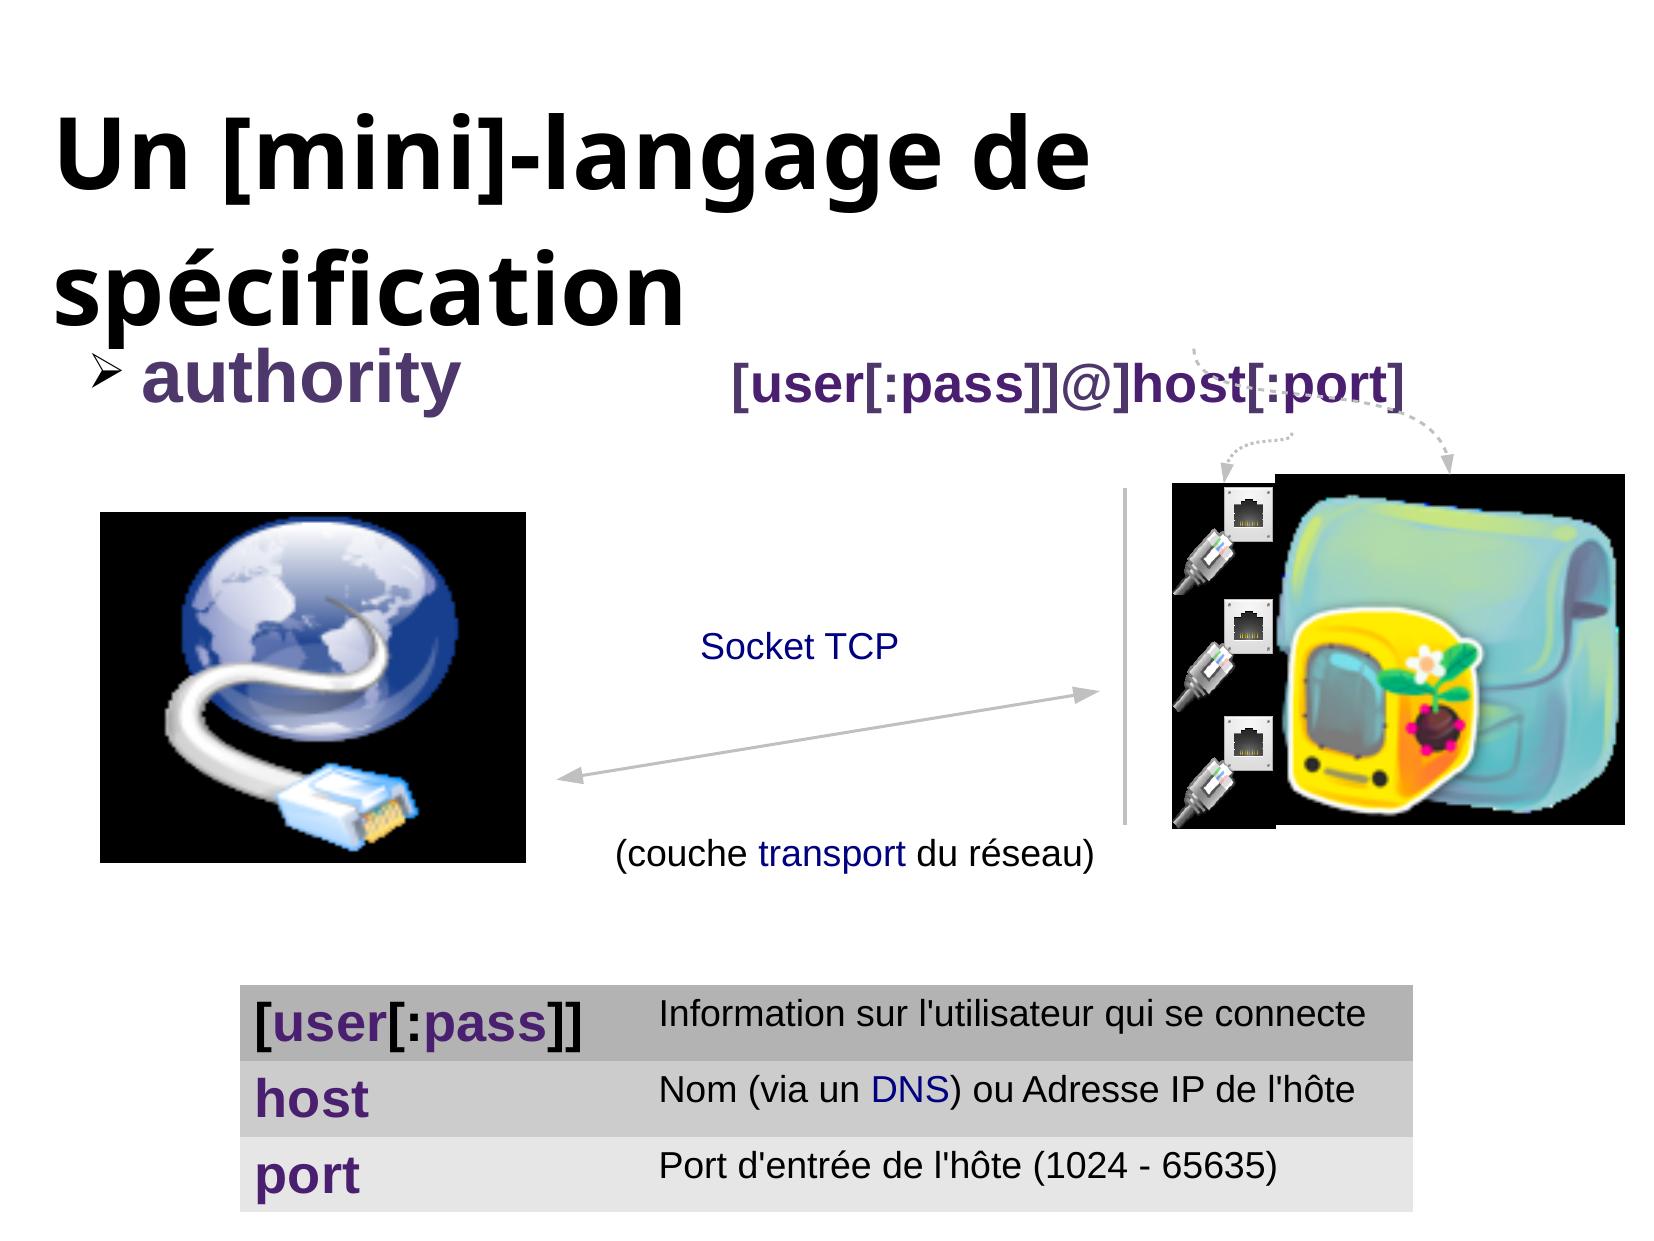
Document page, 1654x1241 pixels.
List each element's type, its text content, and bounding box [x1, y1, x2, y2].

table_cell port [240, 1137, 644, 1212]
table_header [user[:pass]] [240, 985, 644, 1061]
text_box (couche transport du réseau) [600, 825, 1126, 882]
table_header Information sur l'utilisateur qui se connecte [644, 985, 1413, 1061]
picture [1172, 474, 1625, 829]
table_cell Nom (via un DNS) ou Adresse IP de l'hôte [644, 1061, 1413, 1137]
table_cell Port d'entrée de l'hôte (1024 - 65635) [644, 1137, 1413, 1212]
text_box Un [mini]-langage de spécification [37, 75, 1613, 219]
picture [100, 512, 526, 863]
table_cell host [240, 1061, 644, 1137]
text_box Socket TCP [675, 618, 938, 676]
text_box authority [user[:pass]]@]host[:port] [37, 262, 1613, 563]
